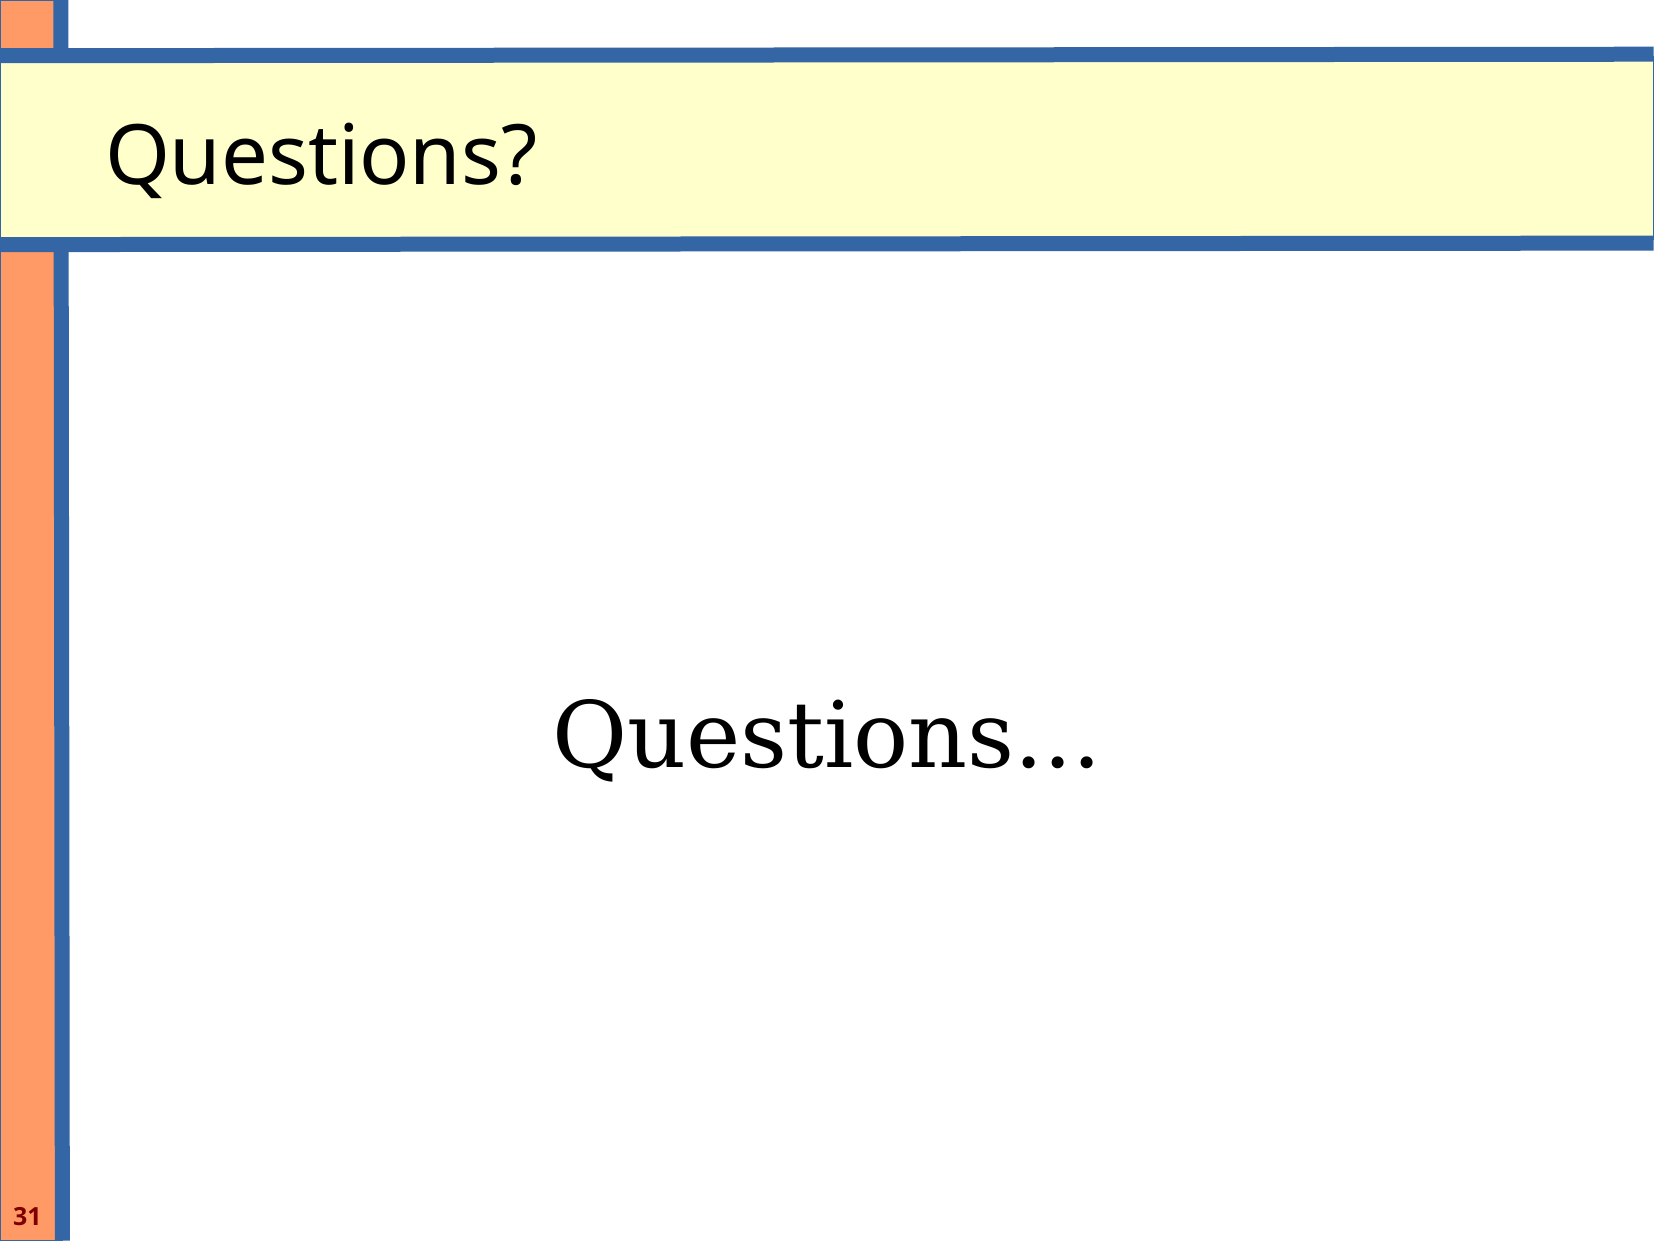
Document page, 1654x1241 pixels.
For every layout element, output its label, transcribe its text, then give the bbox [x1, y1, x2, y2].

subtitle Questions... [121, 344, 1534, 1127]
title Questions? [105, 93, 1605, 212]
